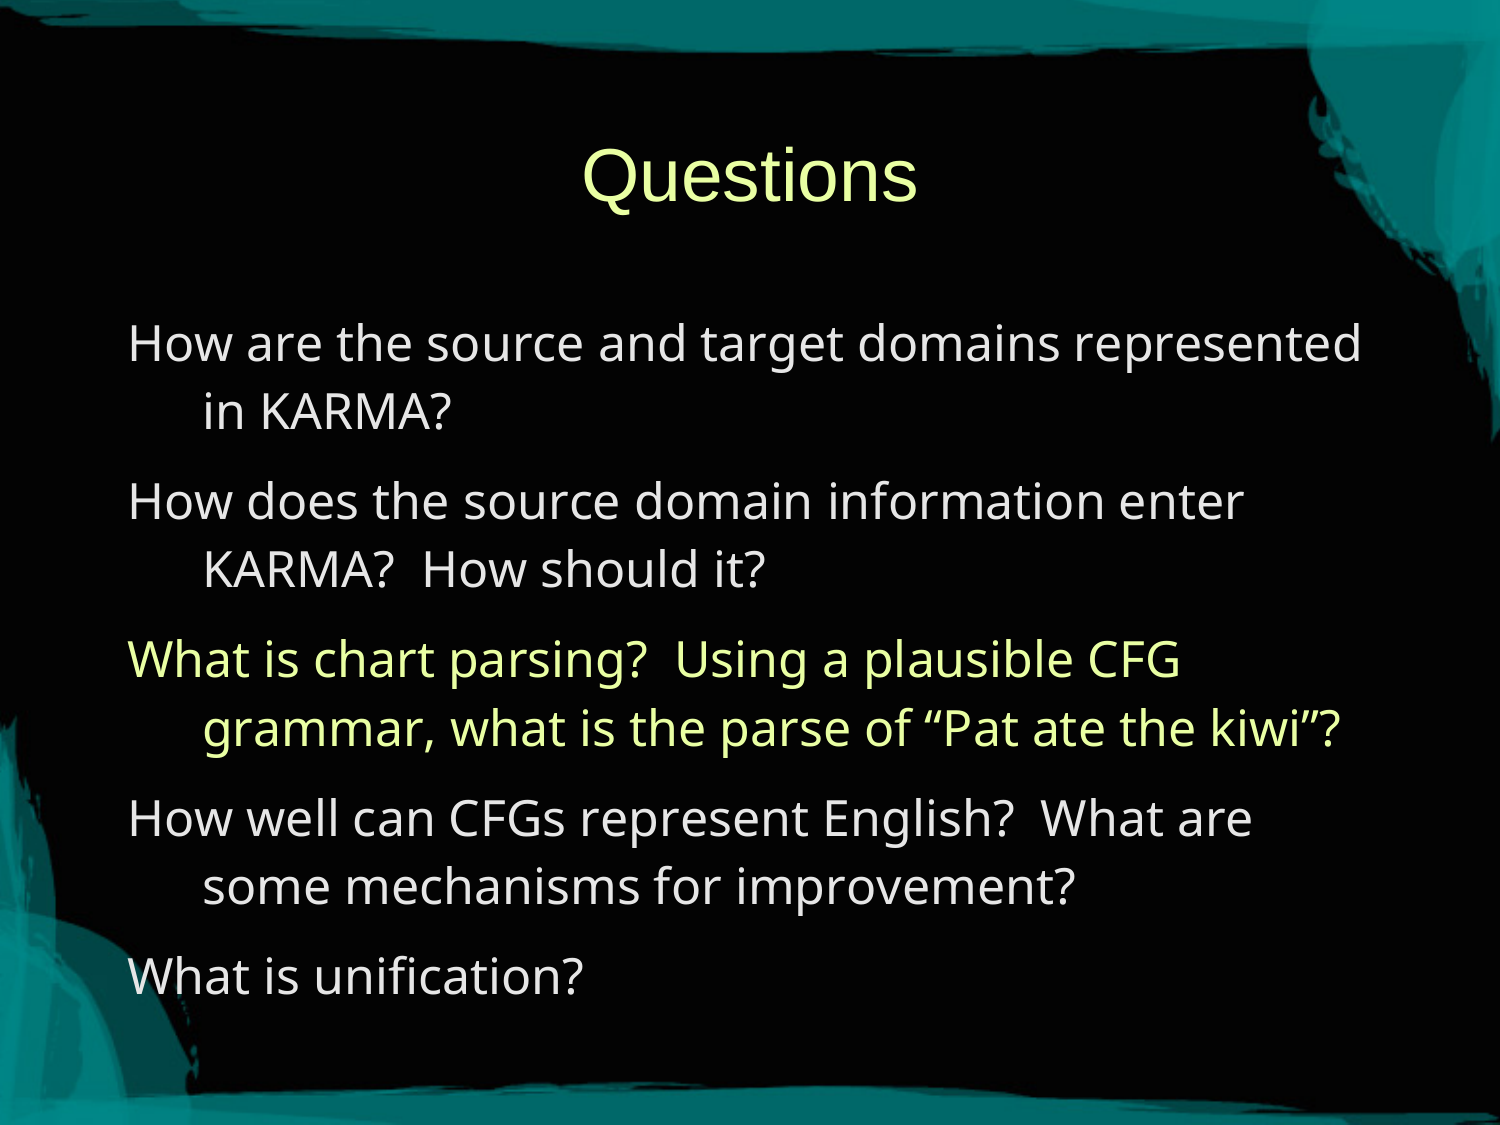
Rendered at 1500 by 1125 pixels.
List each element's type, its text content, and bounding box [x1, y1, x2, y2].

title Questions [112, 87, 1388, 263]
picture [0, 0, 1500, 1125]
list How are the source and target domains represented in KARMA? How does the source domain information enter KARMA? How should it? What is chart parsing? Using a plausible CFG grammar, what is the parse of “Pat ate the kiwi”? How well can CFGs represent English? What are some mechanisms for improvement? What is unification? [112, 299, 1388, 1071]
